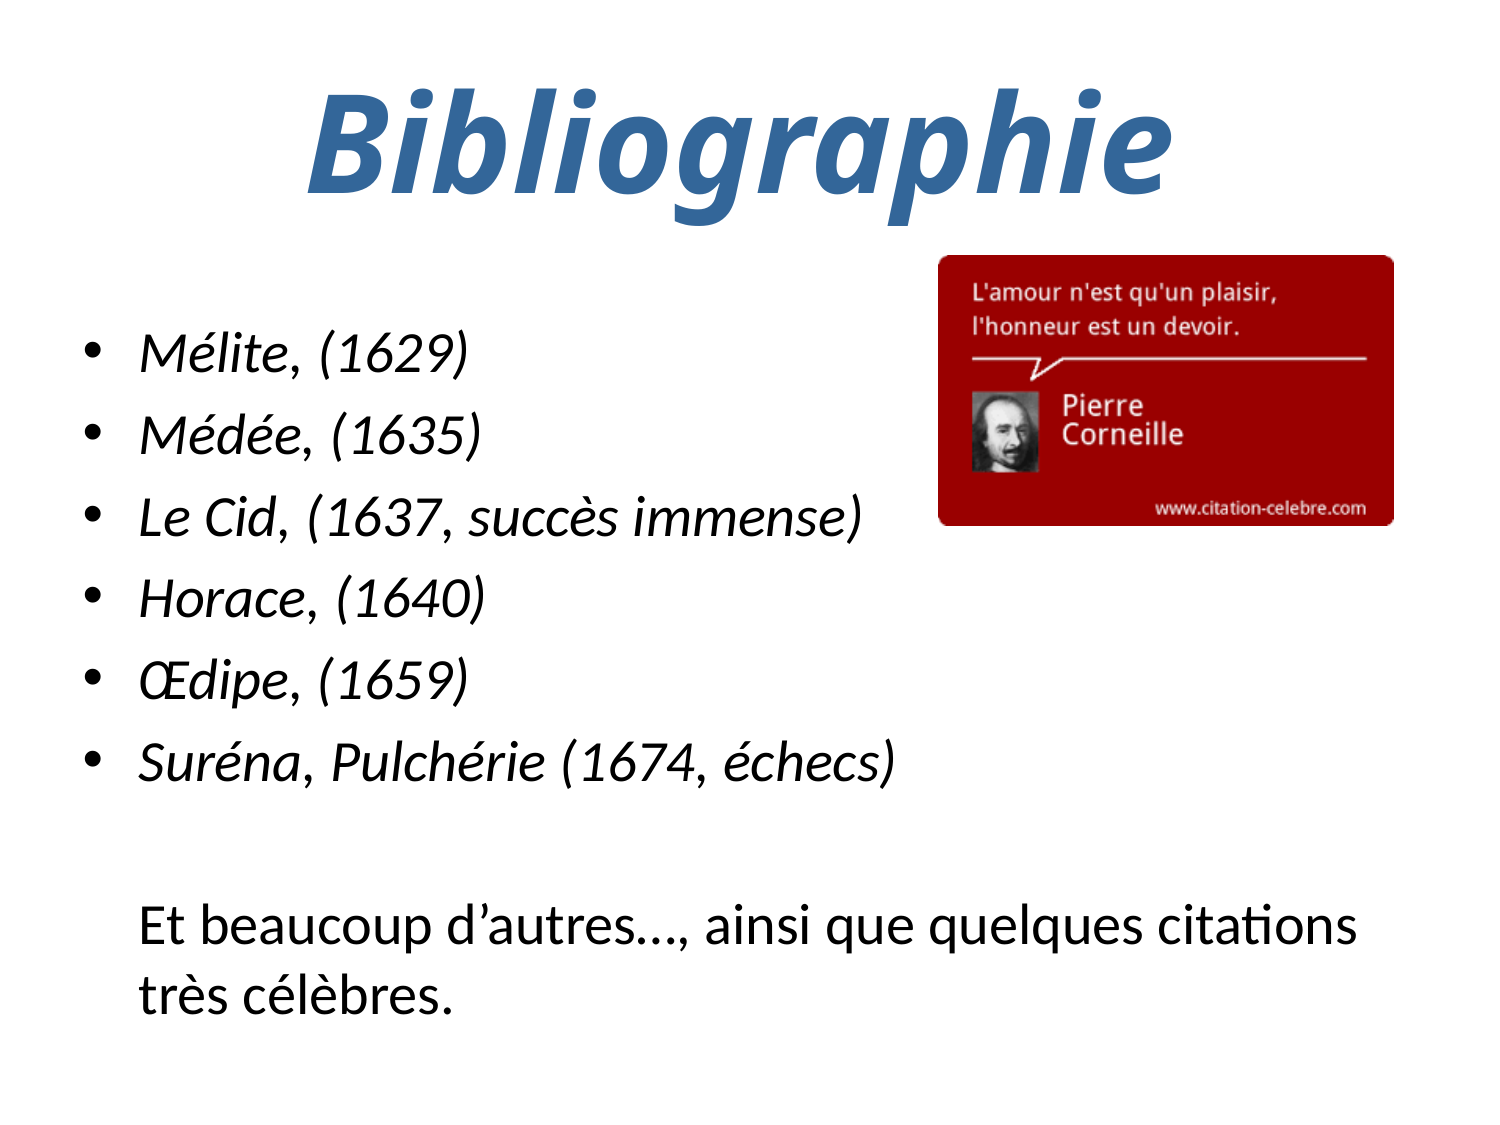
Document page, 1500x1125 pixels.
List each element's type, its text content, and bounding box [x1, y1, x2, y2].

title Bibliographie [75, 45, 1425, 233]
picture [938, 255, 1394, 526]
list Mélite, (1629) Médée, (1635) Le Cid, (1637, succès immense) Horace, (1640) Œdipe, (1659) Suréna, Pulchérie (1674, échecs) Et beaucoup d’autres…, ainsi que quelques citations très célèbres. [67, 307, 1418, 1050]
